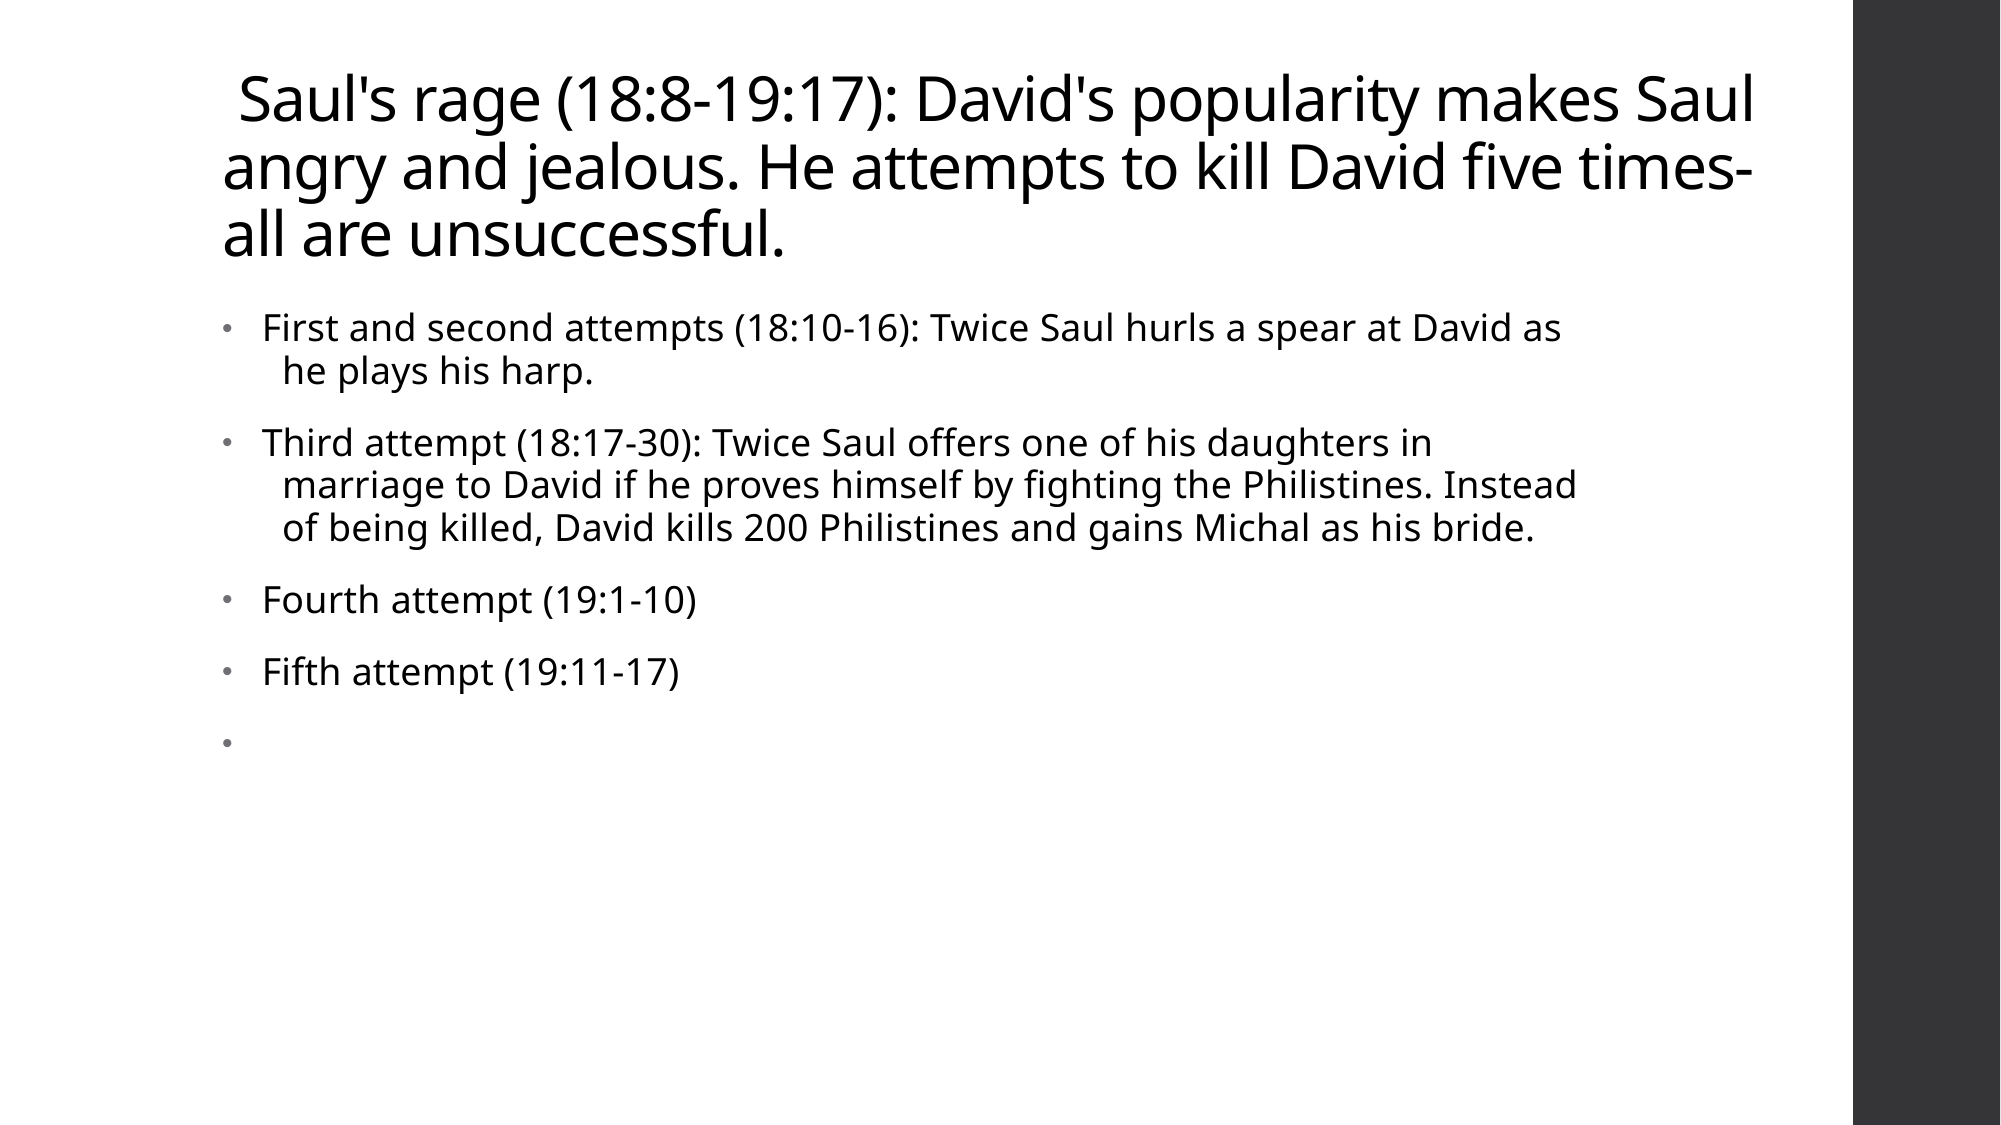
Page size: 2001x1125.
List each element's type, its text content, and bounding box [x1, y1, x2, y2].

list First and second attempts (18:10-16): Twice Saul hurls a spear at David as he plays his harp. Third attempt (18:17-30): Twice Saul offers one of his daughters in marriage to David if he proves himself by fighting the Philistines. Instead of being killed, David kills 200 Philistines and gains Michal as his bride. Fourth attempt (19:1-10) Fifth attempt (19:11-17) [206, 299, 1617, 1014]
title Saul's rage (18:8-19:17): David's popularity makes Saul angry and jealous. He attempts to kill David five times-all are unsuccessful. [206, 60, 1797, 278]
